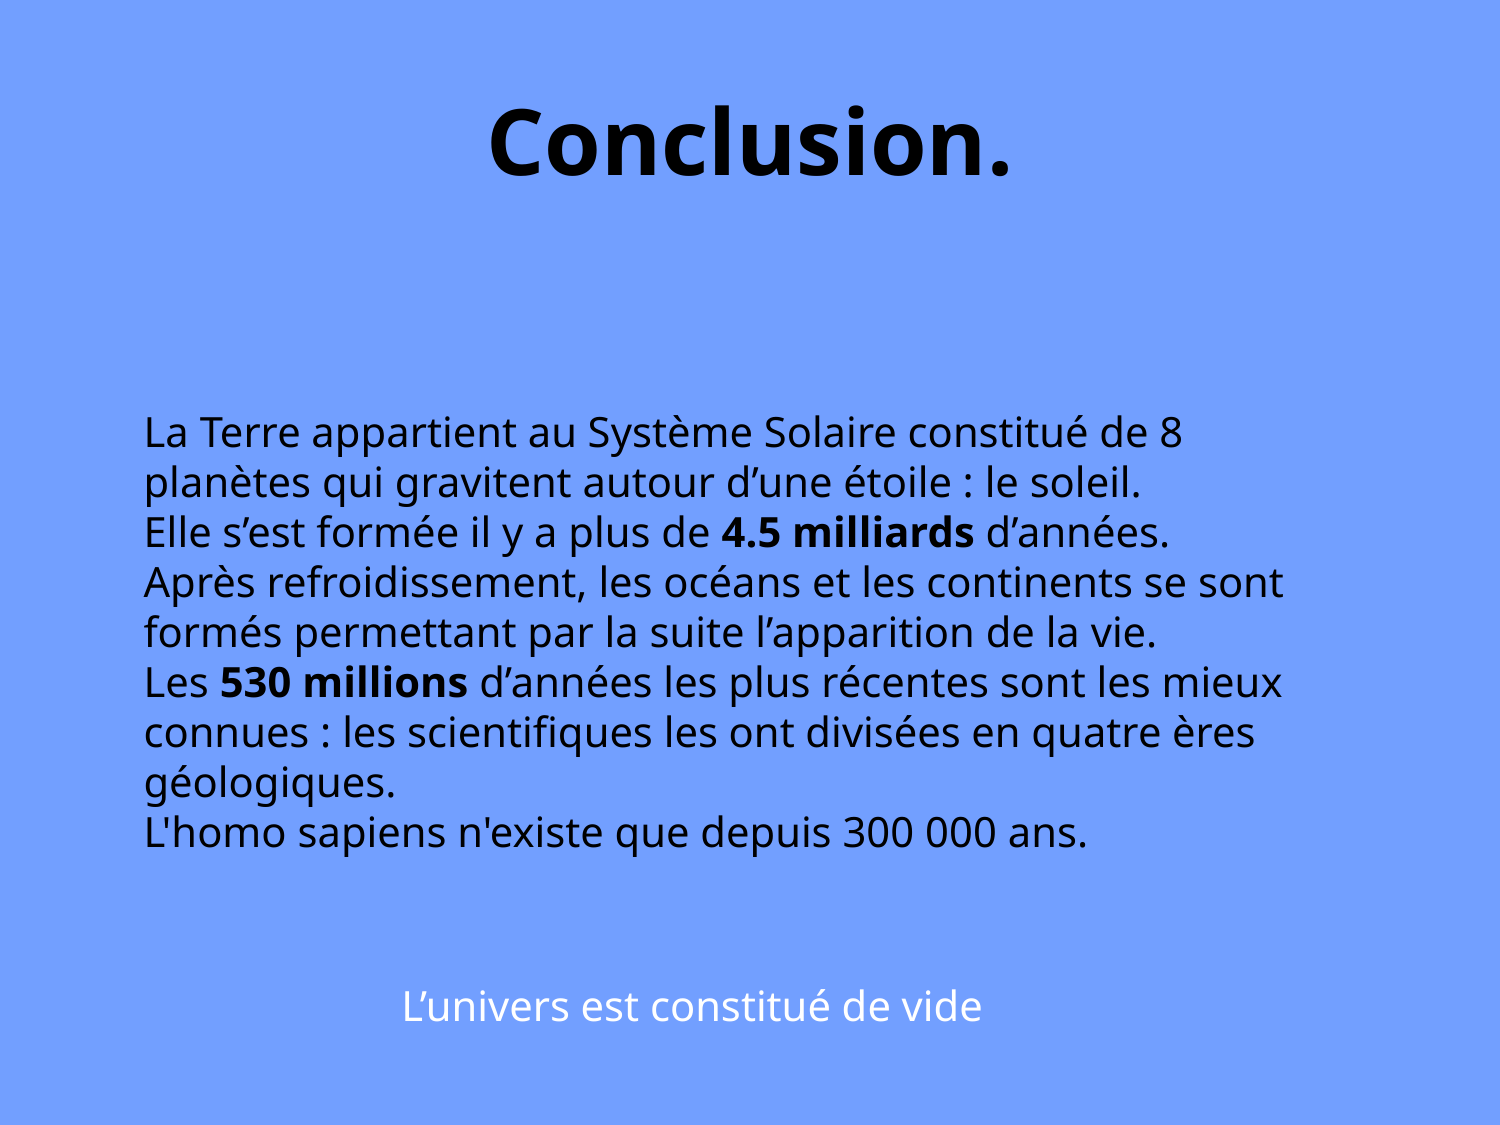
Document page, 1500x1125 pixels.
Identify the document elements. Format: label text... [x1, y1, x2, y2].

text_box L’univers est constitué de vide [386, 972, 1114, 1038]
text_box Conclusion. [74, 45, 1425, 233]
text_box La Terre appartient au Système Solaire constitué de 8 planètes qui gravitent autour d’une étoile : le soleil. Elle s’est formée il y a plus de 4.5 milliards d’années. Après refroidissement, les océans et les continents se sont formés permettant par la suite l’apparition de la vie. Les 530 millions d’années les plus récentes sont les mieux connues : les scientifiques les ont divisées en quatre ères géologiques. L'homo sapiens n'existe que depuis 300 000 ans. [128, 398, 1360, 964]
